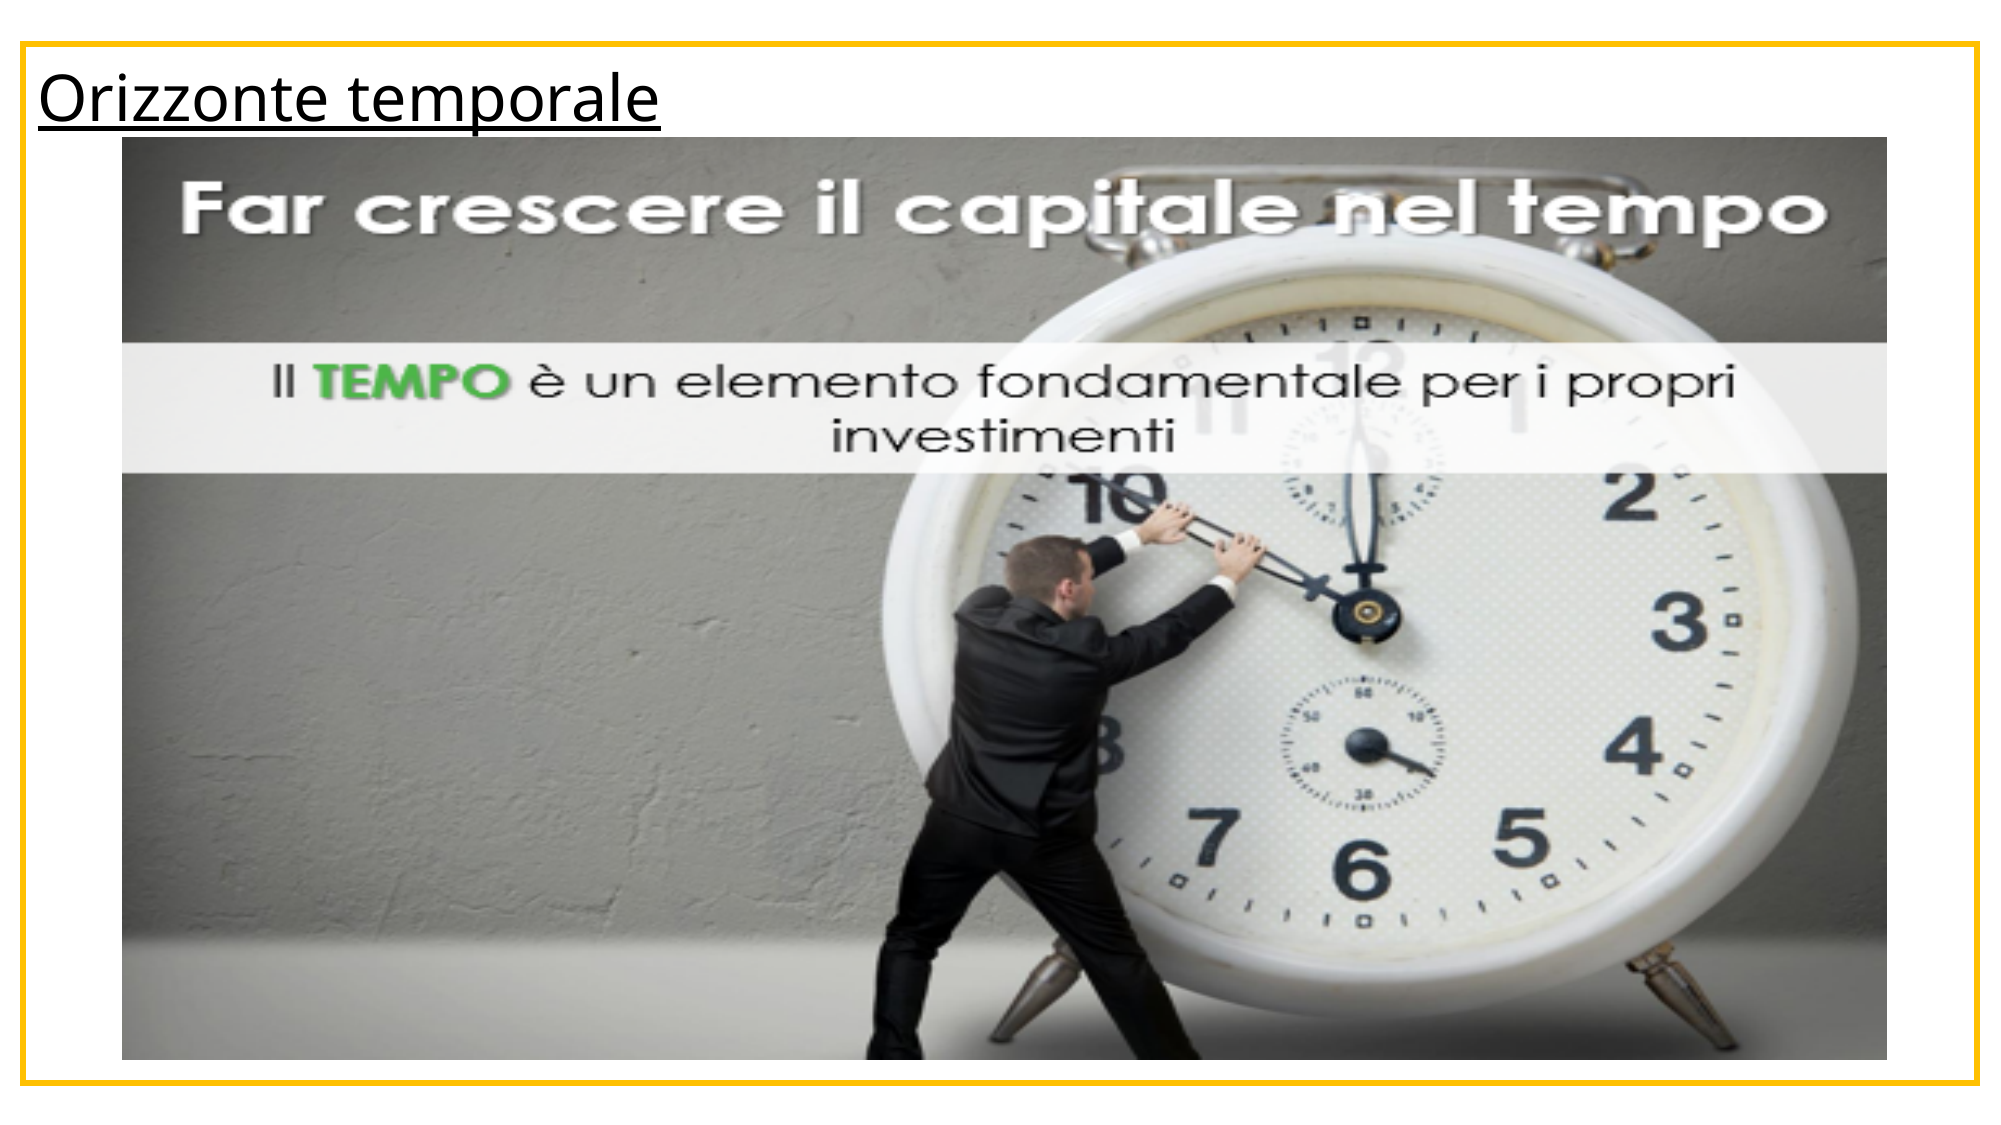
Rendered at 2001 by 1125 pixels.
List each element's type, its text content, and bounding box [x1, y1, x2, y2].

text_box Orizzonte temporale [22, 43, 1978, 1083]
picture [122, 137, 1887, 1060]
